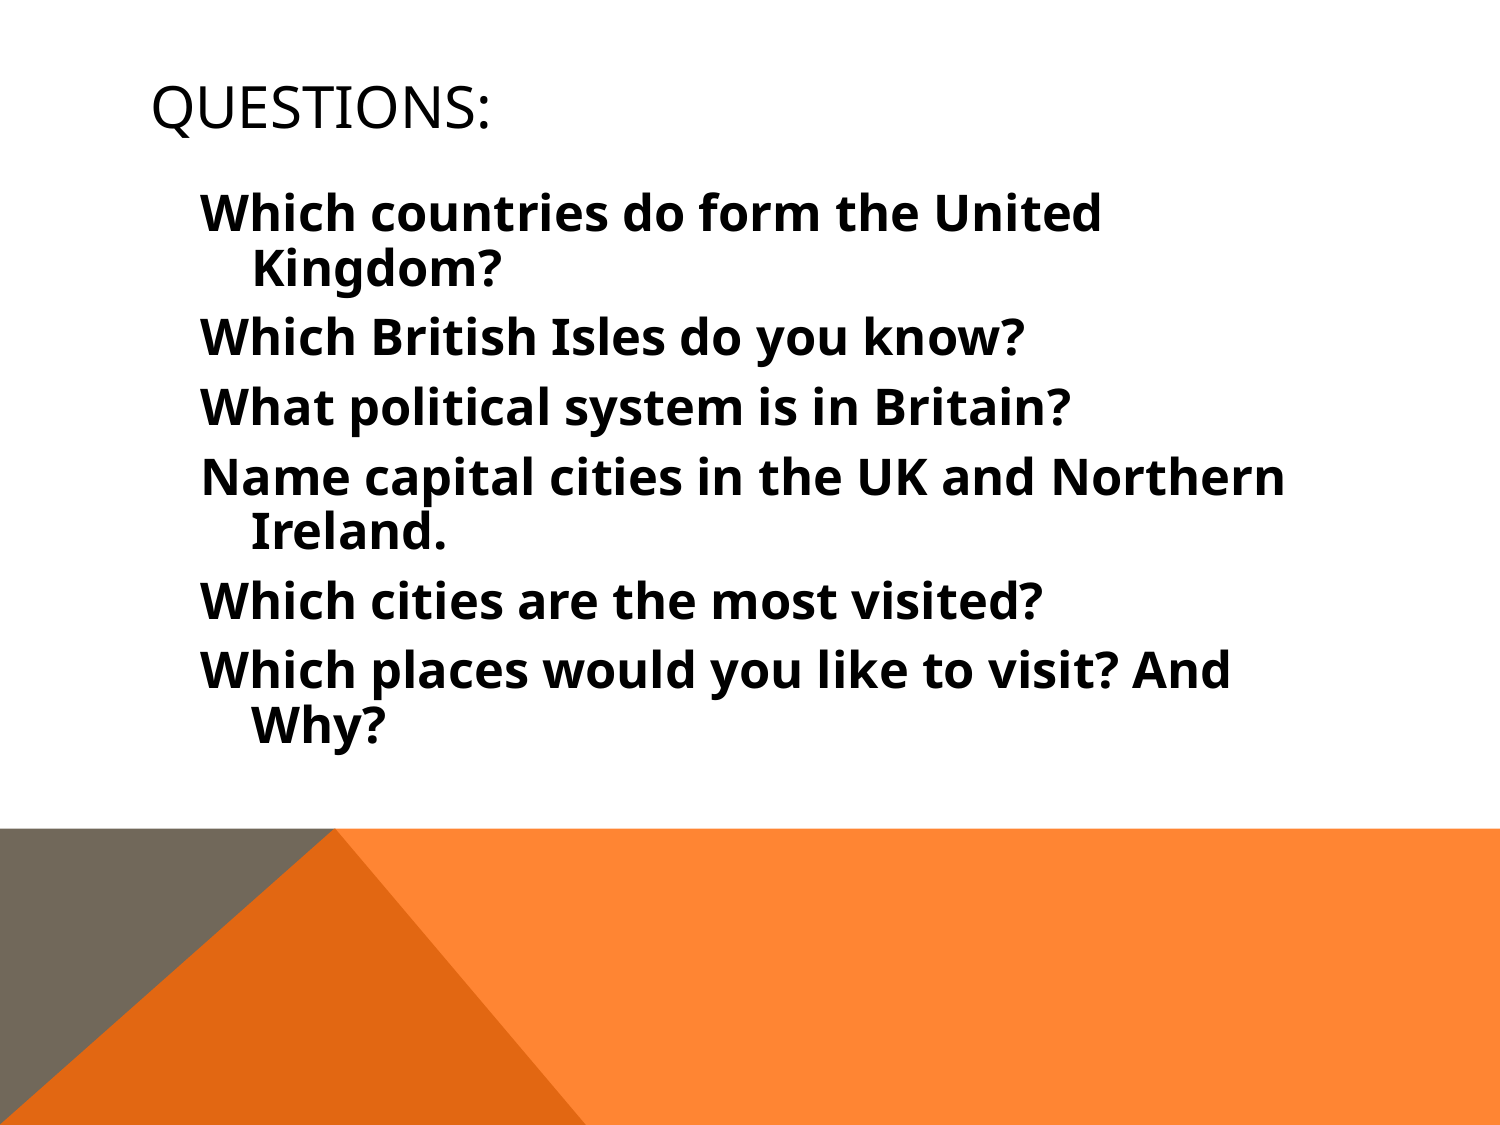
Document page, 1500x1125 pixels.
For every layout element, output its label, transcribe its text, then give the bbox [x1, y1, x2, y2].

title Questions: [135, 60, 1369, 150]
list Which countries do form the United Kingdom? Which British Isles do you know? What political system is in Britain? Name capital cities in the UK and Northern Ireland. Which cities are the most visited? Which places would you like to visit? And Why? [135, 180, 1369, 768]
